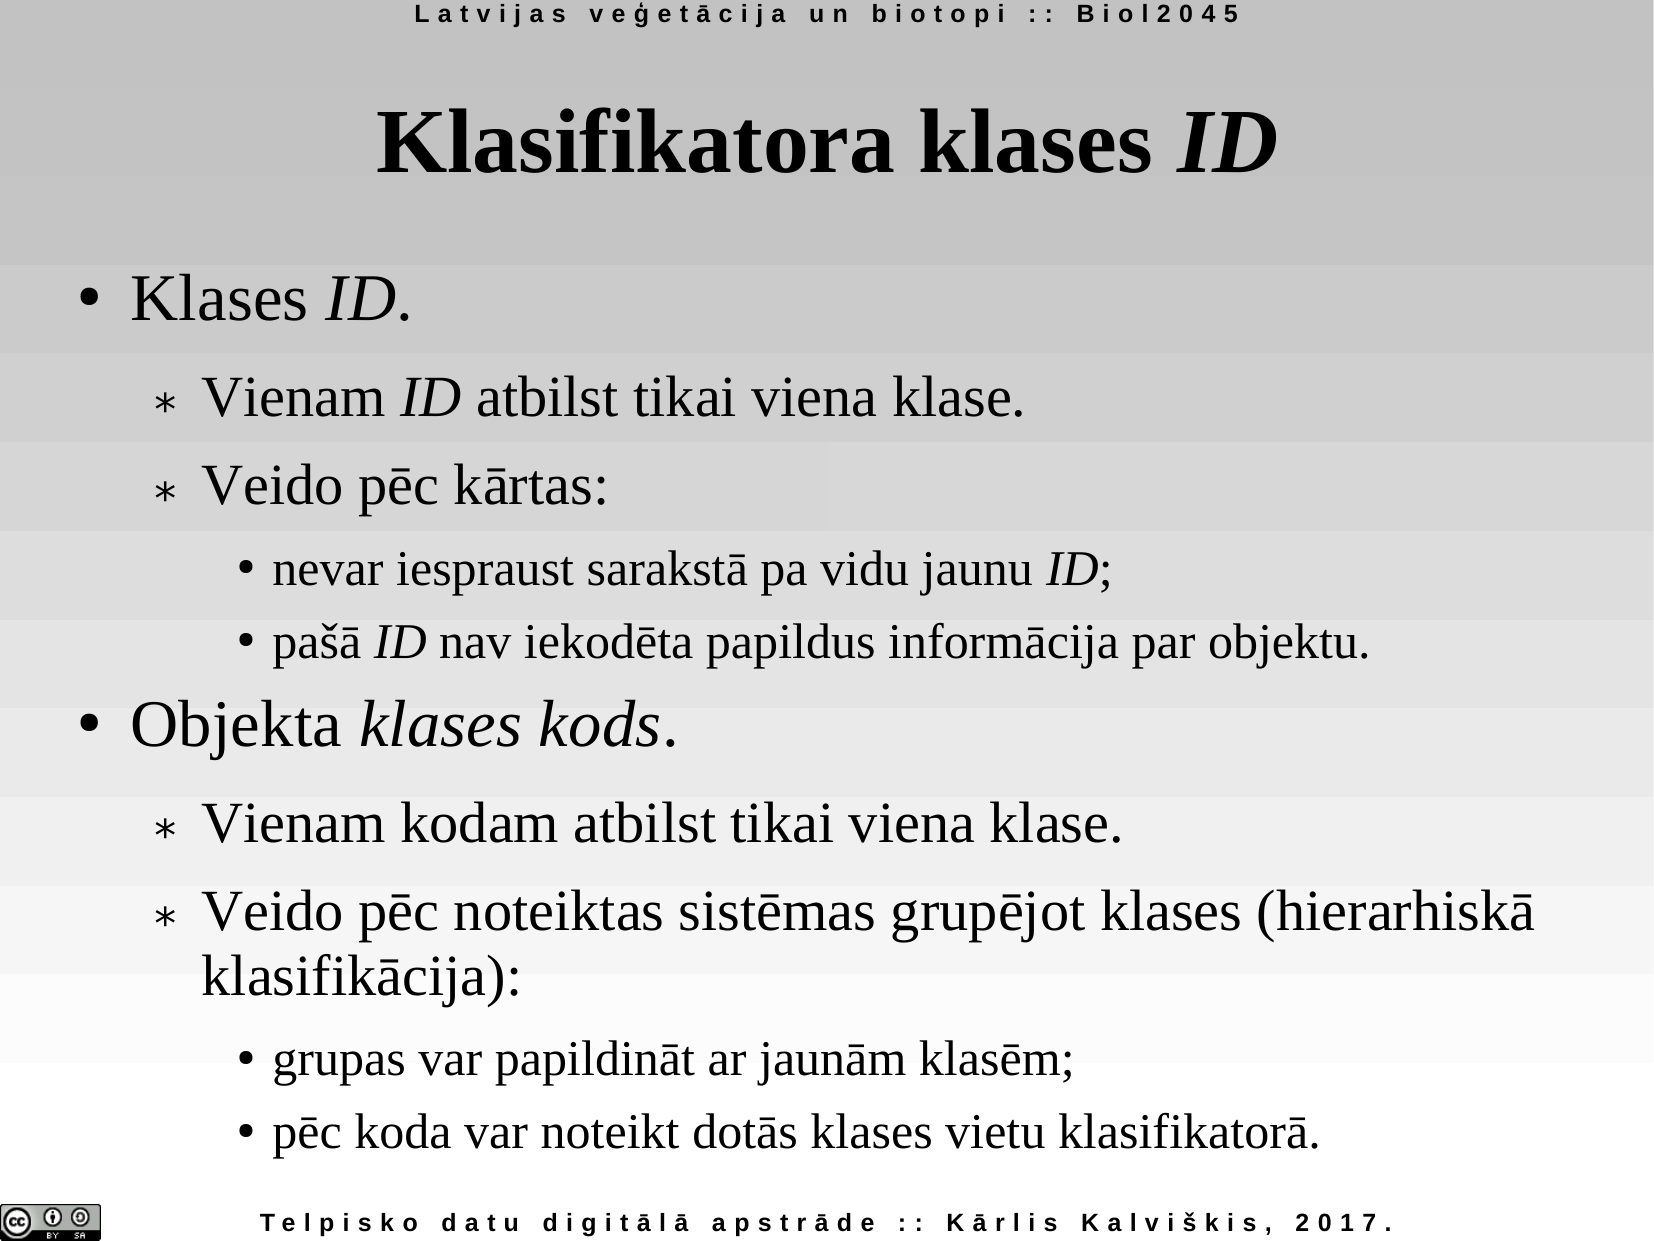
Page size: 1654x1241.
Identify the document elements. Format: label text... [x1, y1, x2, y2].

title Klasifikatora klases ID [59, 37, 1596, 246]
picture [0, 0, 1654, 1241]
list Klases ID. Vienam ID atbilst tikai viena klase. Veido pēc kārtas: nevar iespraust sarakstā pa vidu jaunu ID; pašā ID nav iekodēta papildus informācija par objektu. Objekta klases kods. Vienam kodam atbilst tikai viena klase. Veido pēc noteiktas sistēmas grupējot klases (hierarhiskā klasifikācija): grupas var papildināt ar jaunām klasēm; pēc koda var noteikt dotās klases vietu klasifikatorā. [59, 261, 1596, 1175]
